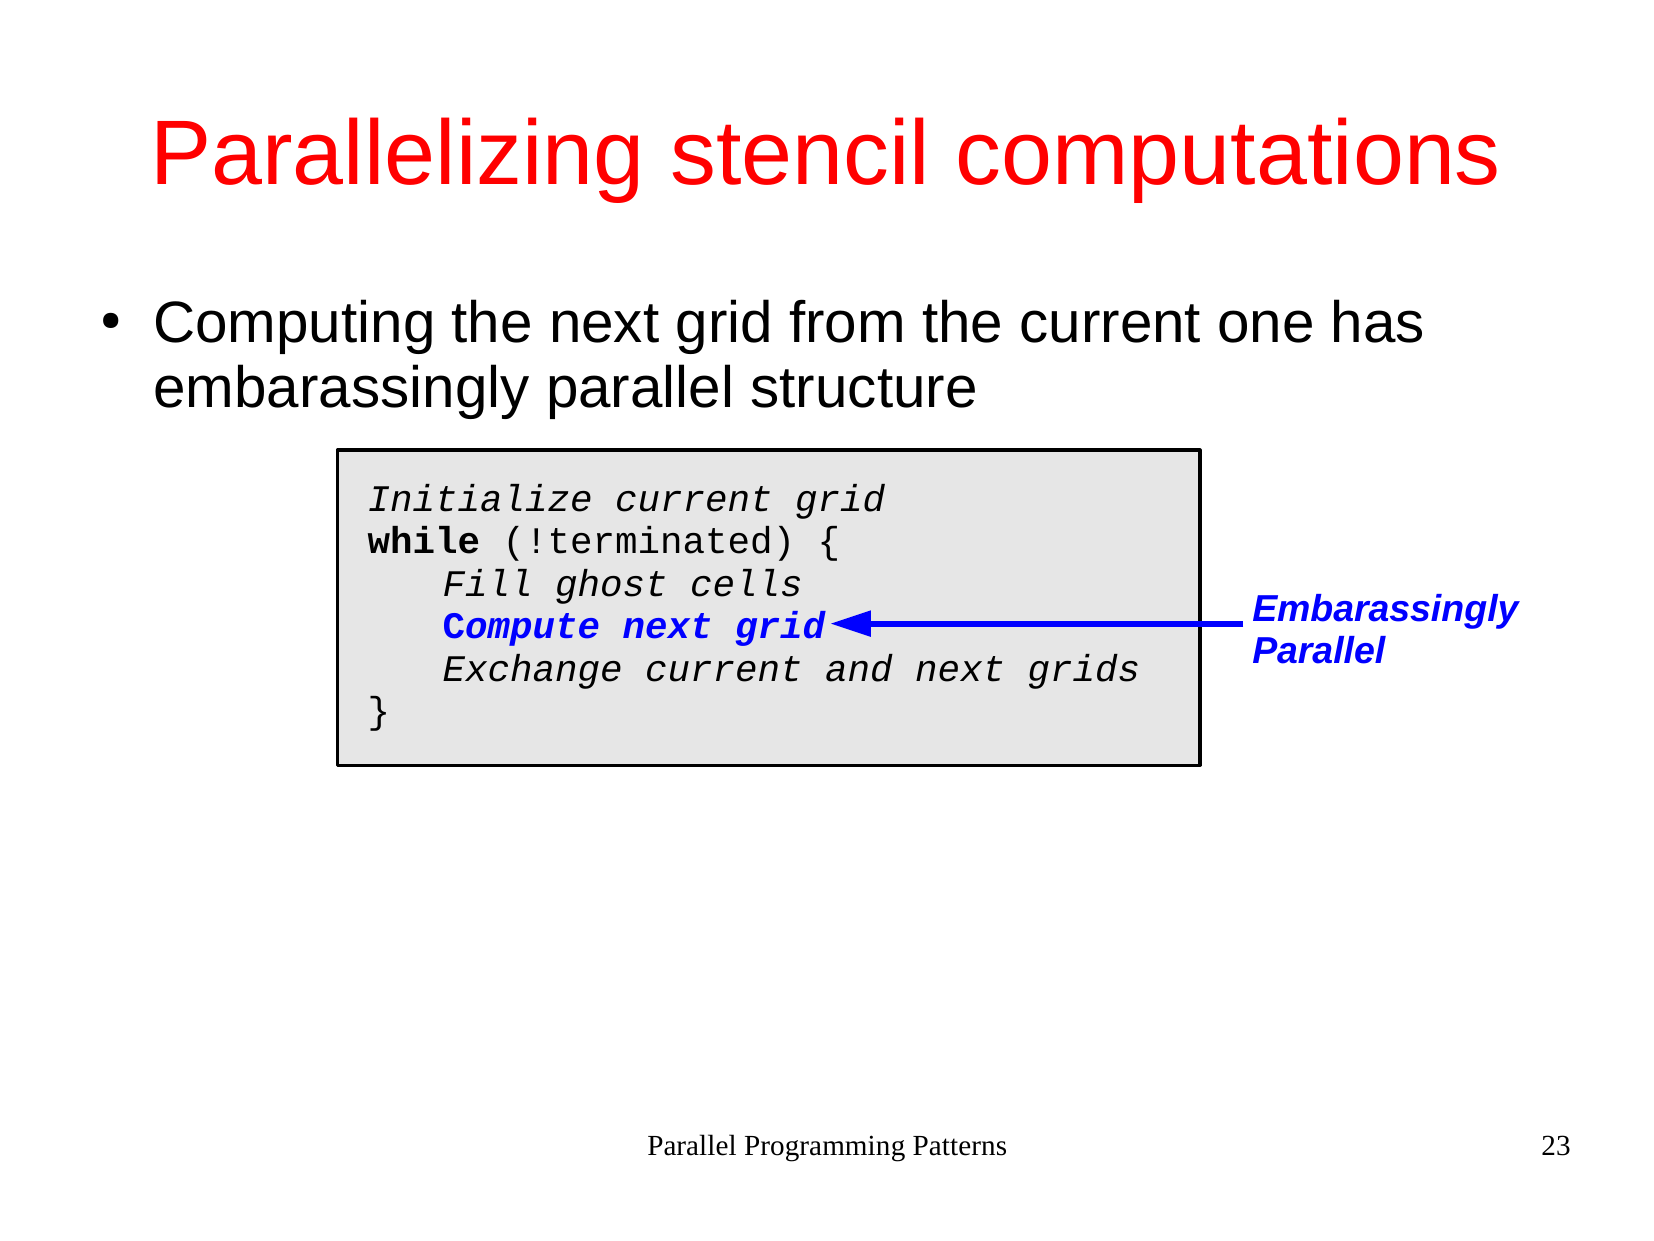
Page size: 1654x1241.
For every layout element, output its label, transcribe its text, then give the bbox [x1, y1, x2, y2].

list Computing the next grid from the current one has embarassingly parallel structure [82, 290, 1571, 1109]
text_box Initialize current grid while (!terminated) { Fill ghost cells Compute next grid Exchange current and next grids } [337, 450, 1201, 766]
text_box Embarassingly Parallel [1237, 580, 1534, 680]
title Parallelizing stencil computations [82, 49, 1571, 257]
